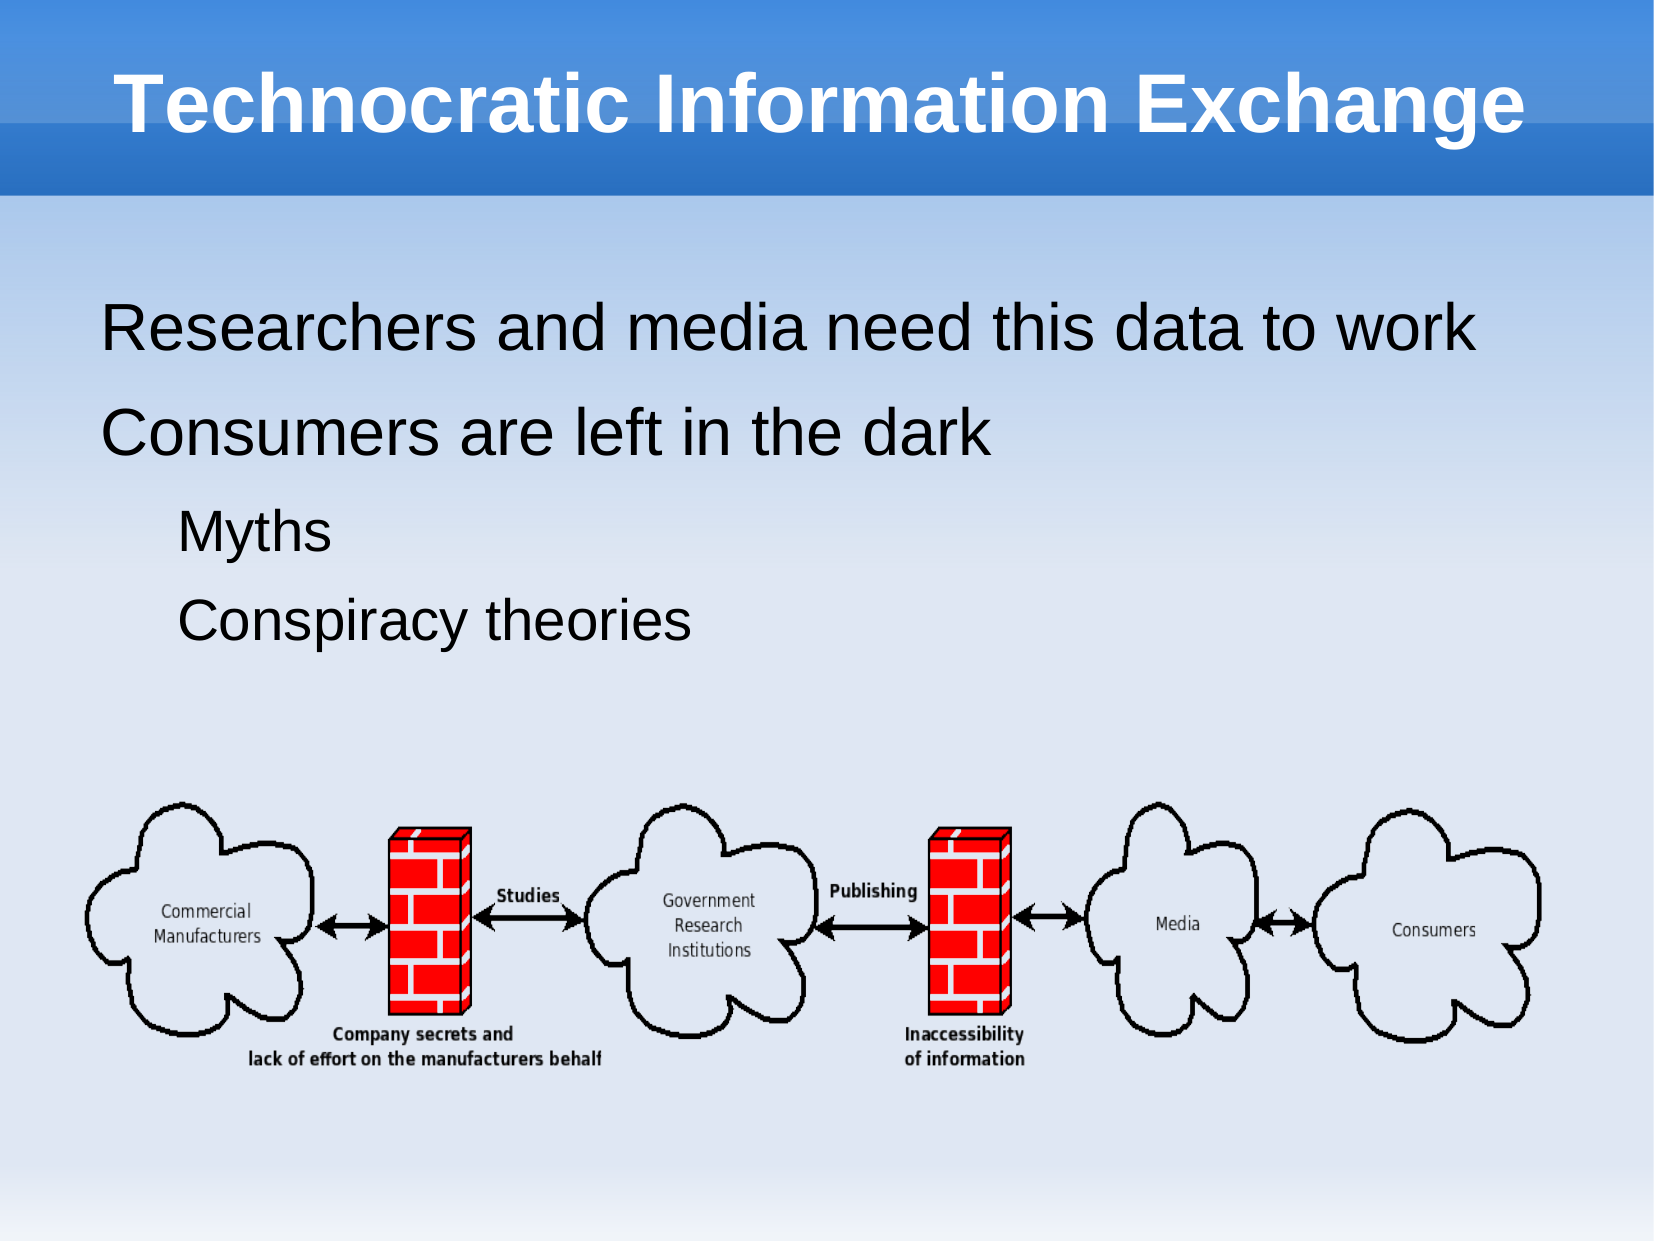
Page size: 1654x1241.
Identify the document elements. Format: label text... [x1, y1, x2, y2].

list Researchers and media need this data to work Consumers are left in the dark Myths Conspiracy theories [82, 290, 1571, 685]
title Technocratic Information Exchange [76, 0, 1565, 208]
picture [0, 0, 1654, 1241]
